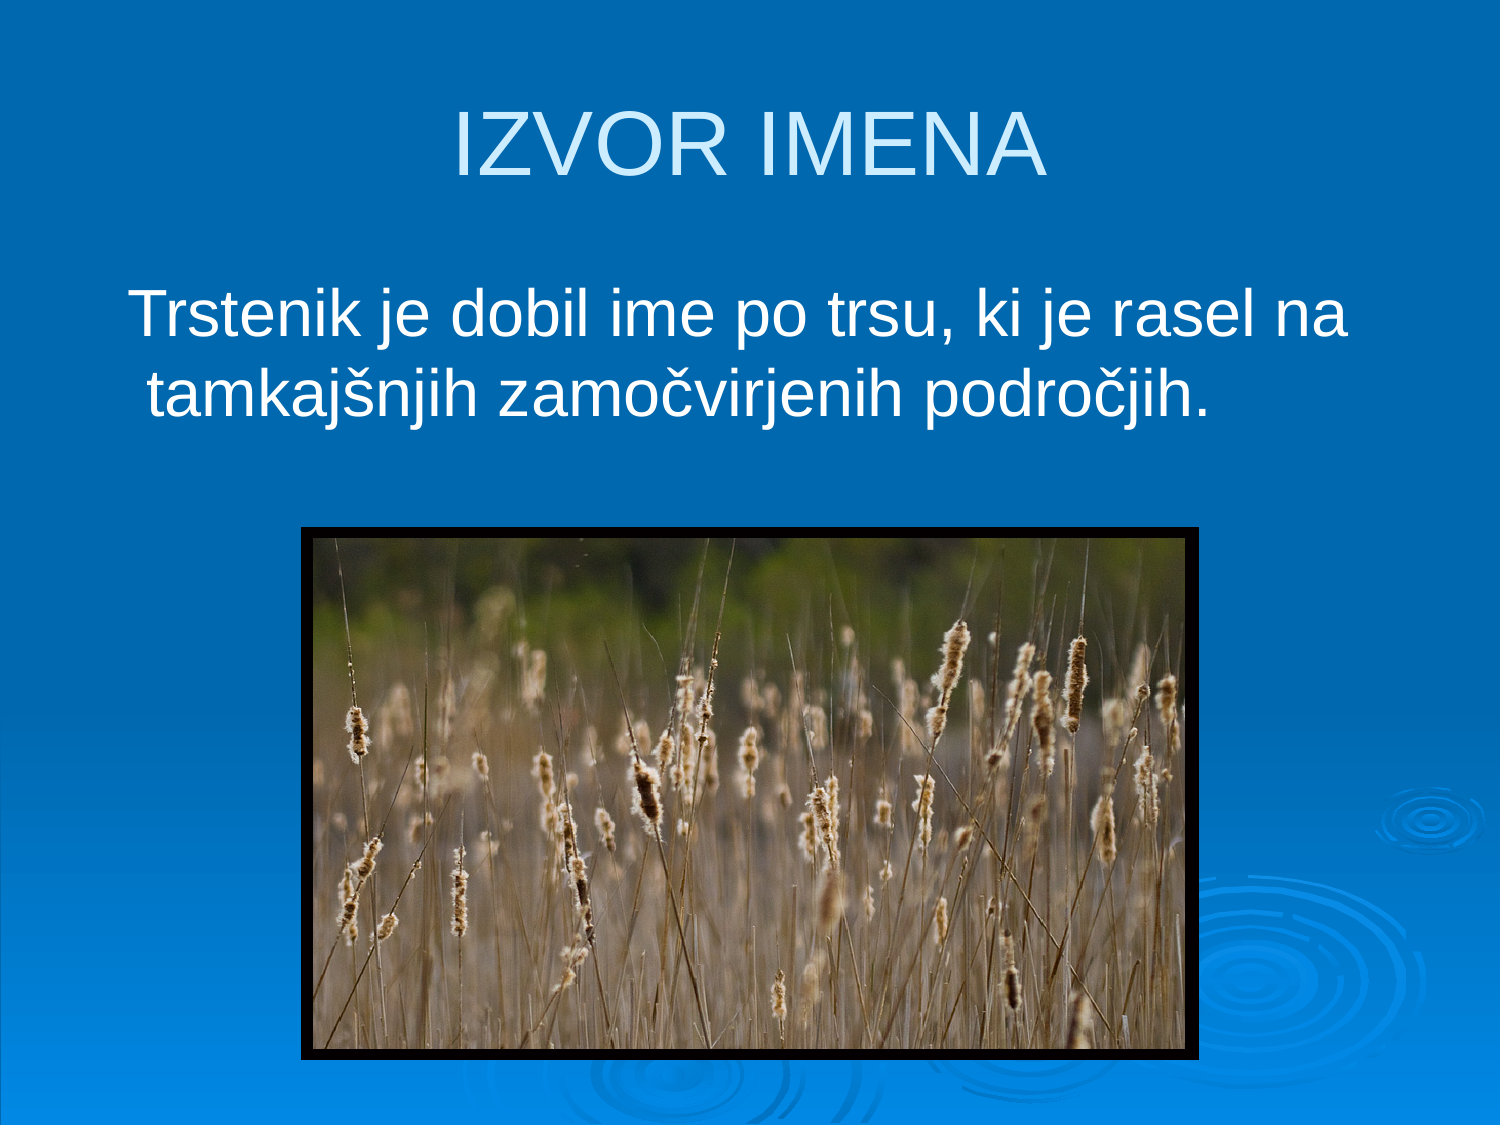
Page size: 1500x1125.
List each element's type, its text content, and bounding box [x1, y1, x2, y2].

list Trstenik je dobil ime po trsu, ki je rasel na tamkajšnjih zamočvirjenih področjih. [75, 262, 1425, 1005]
picture [301, 527, 1199, 1060]
title IZVOR IMENA [75, 45, 1425, 233]
